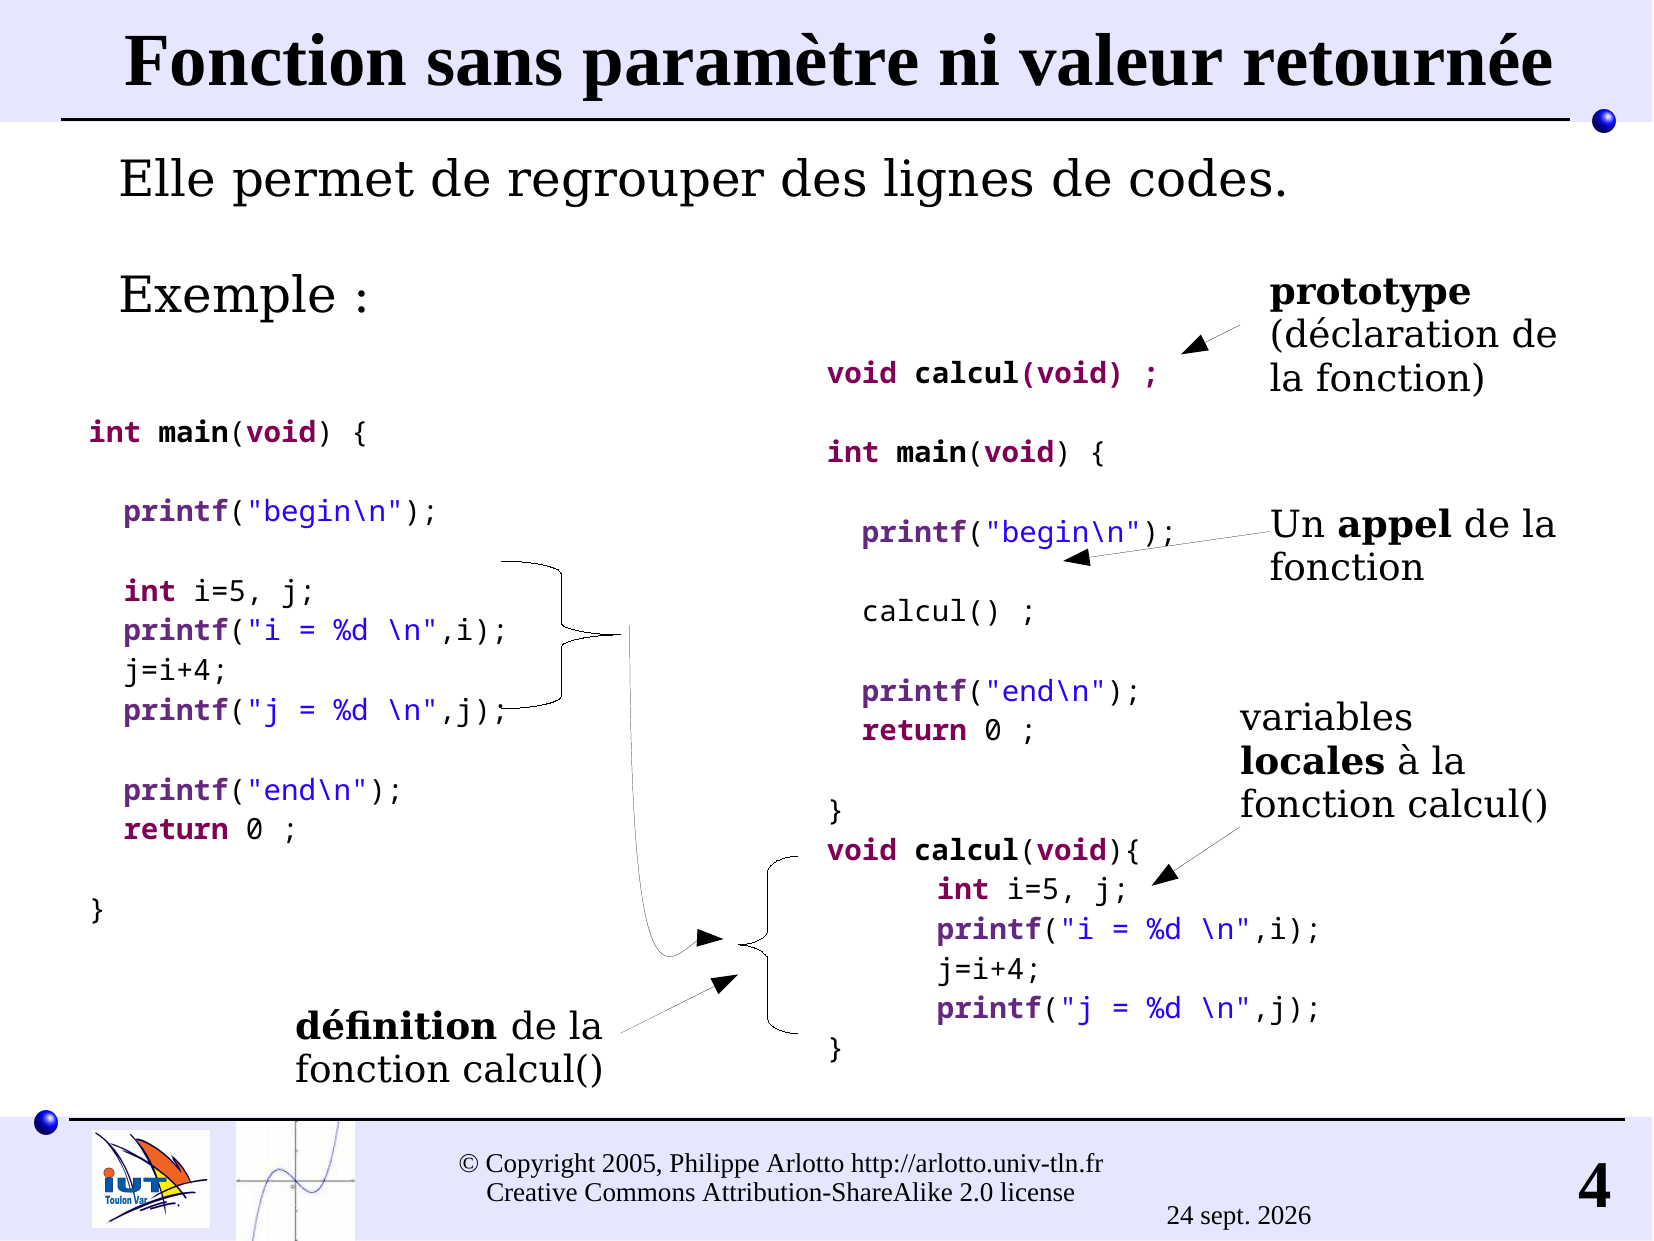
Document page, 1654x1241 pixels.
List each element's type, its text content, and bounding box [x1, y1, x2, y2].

text_box prototype (déclaration de la fonction) [1269, 268, 1595, 414]
title Fonction sans paramètre ni valeur retournée [95, 11, 1585, 110]
text_box variables locales à la fonction calcul() [1240, 695, 1565, 827]
text_box void calcul(void){ int i=5, j; printf("i = %d \n",i); j=i+4; printf("j = %d \n",j); } [826, 828, 1388, 1103]
text_box définition de la fonction calcul() [295, 1003, 621, 1093]
text_box void calcul(void) ; int main(void) { printf("begin\n"); calcul() ; printf("end\n"); return 0 ; } [826, 351, 1270, 798]
text_box Elle permet de regrouper des lignes de codes. Exemple : [118, 150, 1477, 325]
text_box int main(void) { printf("begin\n"); int i=5, j; printf("i = %d \n",i); j=i+4; printf("j = %d \n",j); printf("end\n"); return 0 ; } [88, 410, 532, 857]
text_box Un appel de la fonction [1269, 501, 1595, 591]
picture [236, 1121, 355, 1241]
